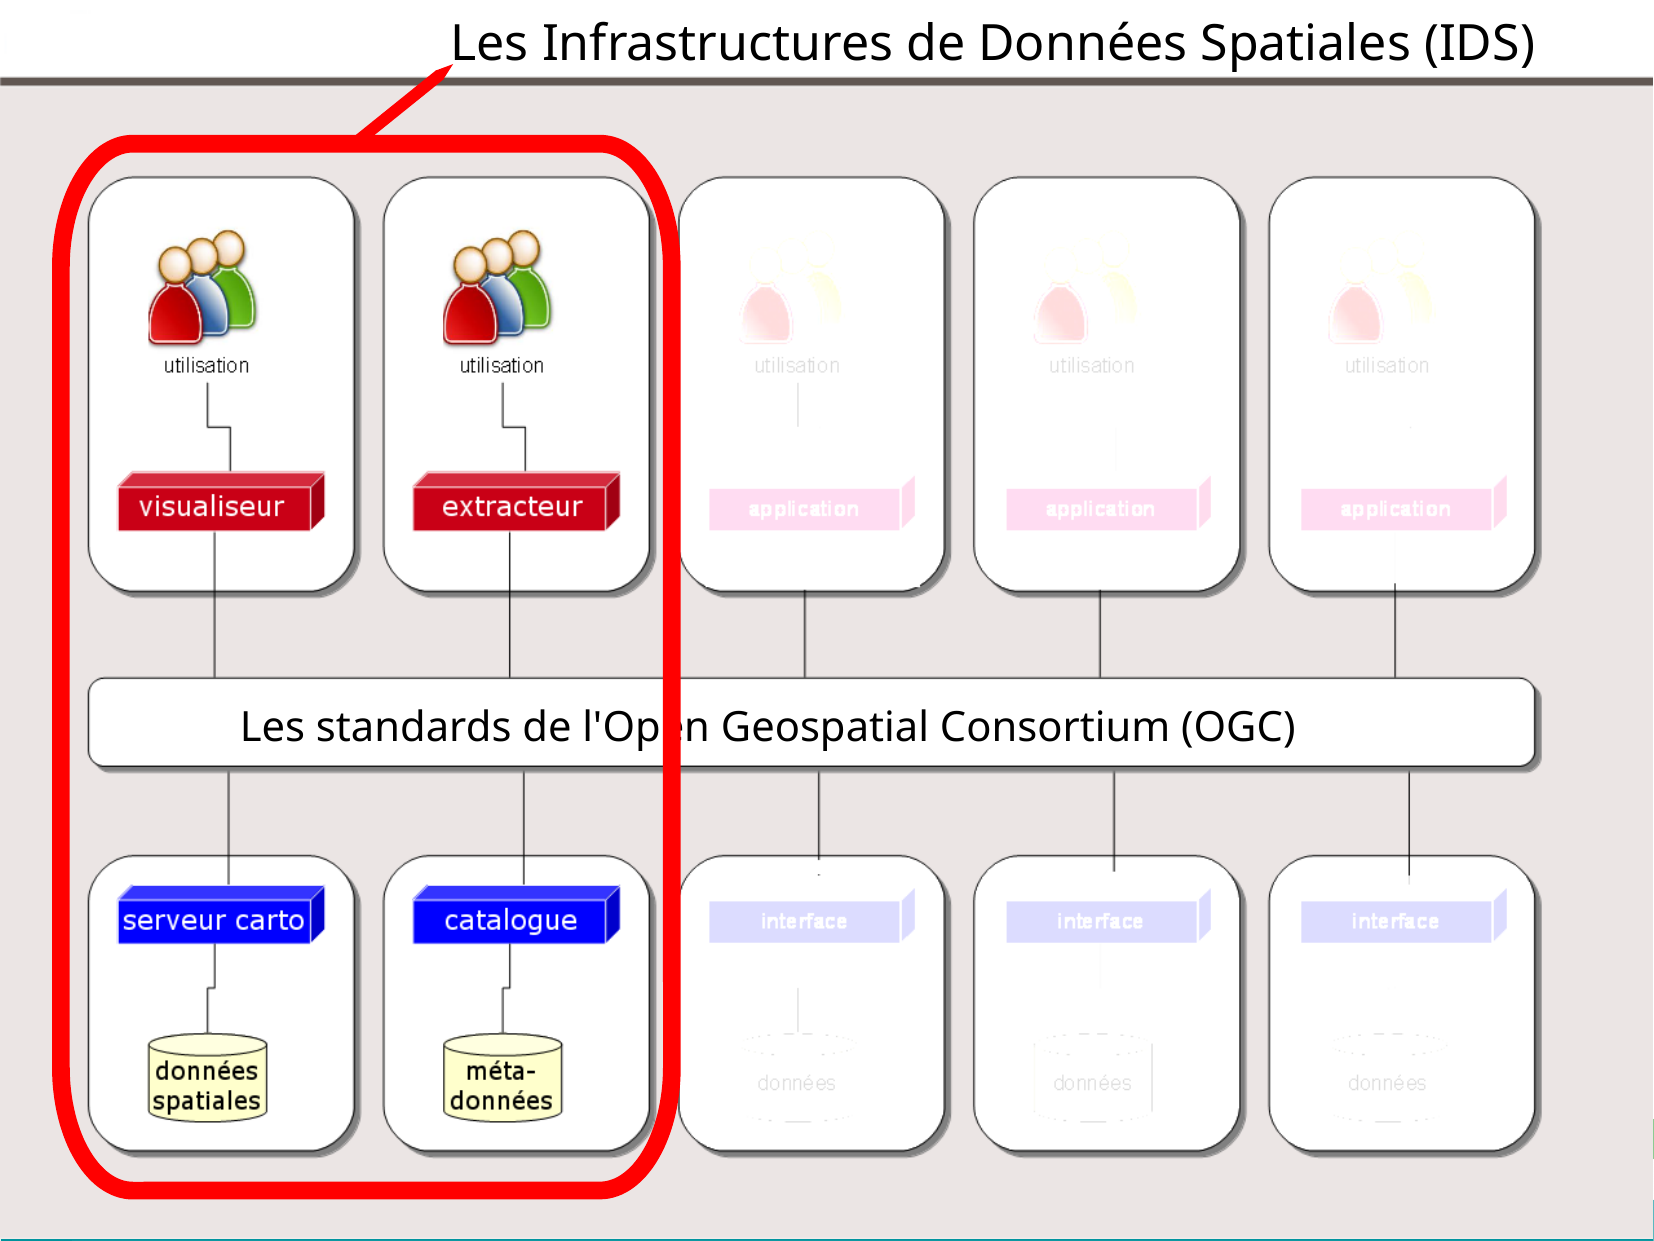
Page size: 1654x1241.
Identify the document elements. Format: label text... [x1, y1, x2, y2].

text_box Les standards de l'Open Geospatial Consortium (OGC) [225, 689, 662, 755]
picture [0, 0, 1653, 1239]
text_box Les Infrastructures de Données Spatiales (IDS) [435, 0, 1654, 74]
picture [70, 153, 663, 1181]
text_box [0, 1117, 1654, 1241]
text_box Les standards de l'Open Geospatial Consortium (OGC) [681, 689, 1395, 755]
